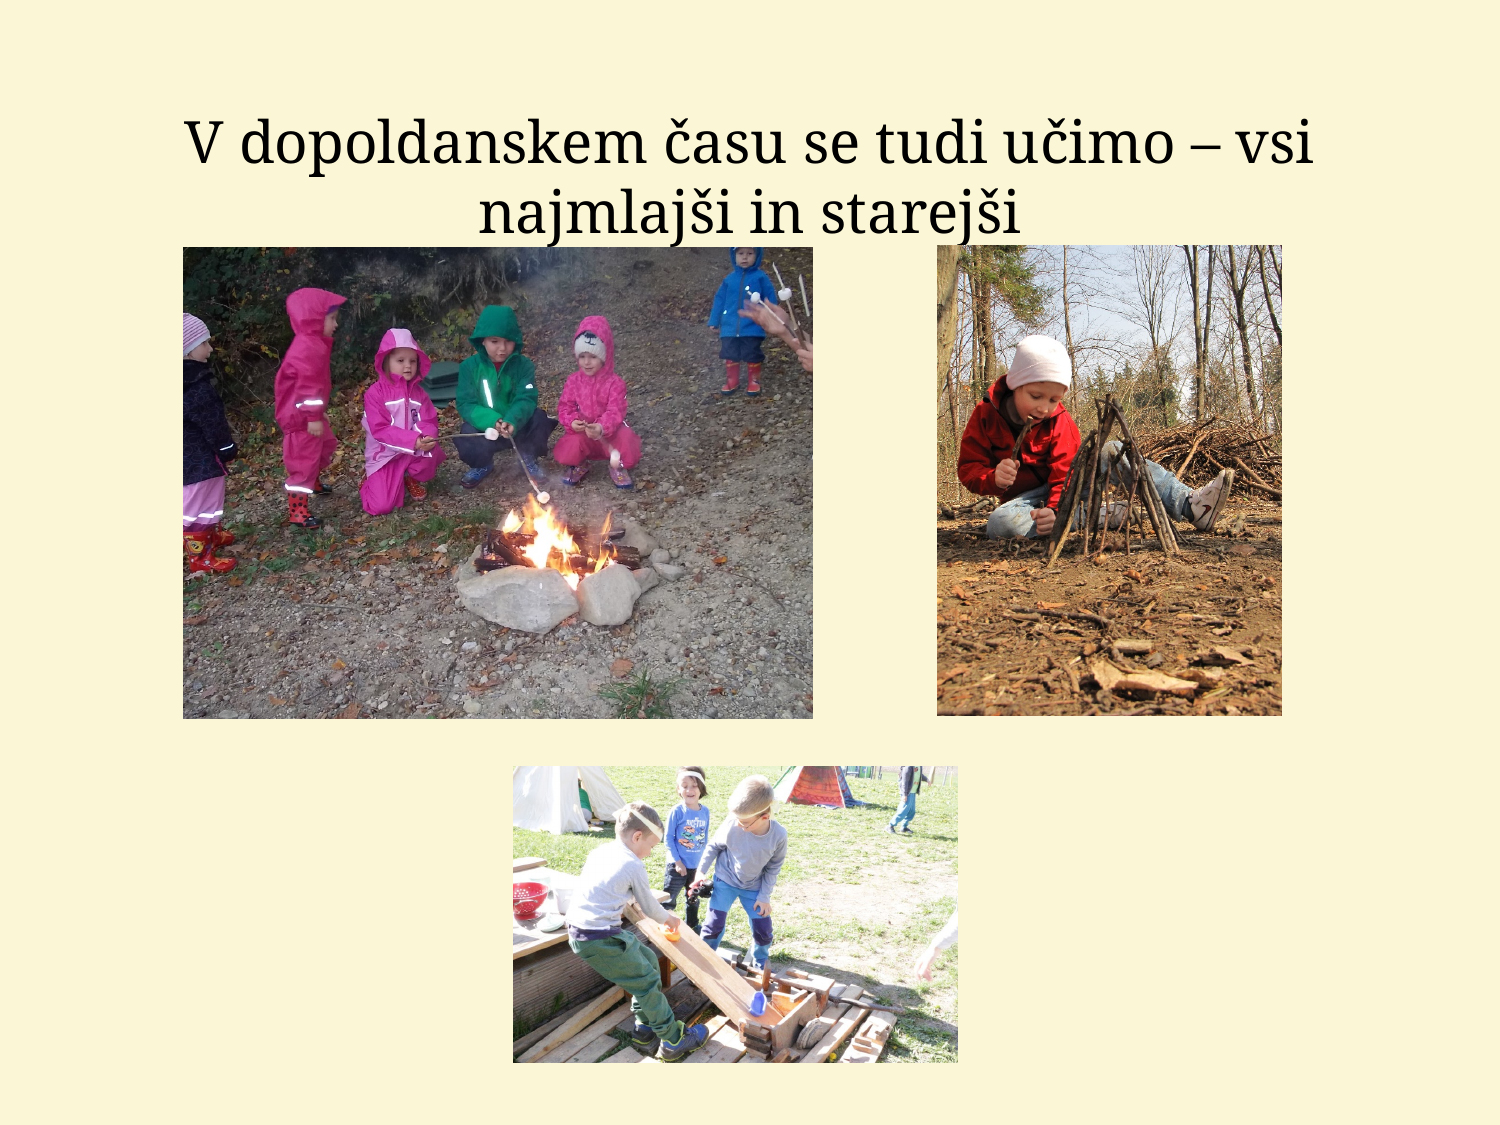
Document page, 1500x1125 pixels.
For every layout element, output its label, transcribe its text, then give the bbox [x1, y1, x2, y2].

picture [513, 766, 958, 1063]
title V dopoldanskem času se tudi učimo – vsi najmlajši in starejši [75, 62, 1426, 288]
picture [183, 247, 813, 719]
picture [937, 245, 1282, 716]
